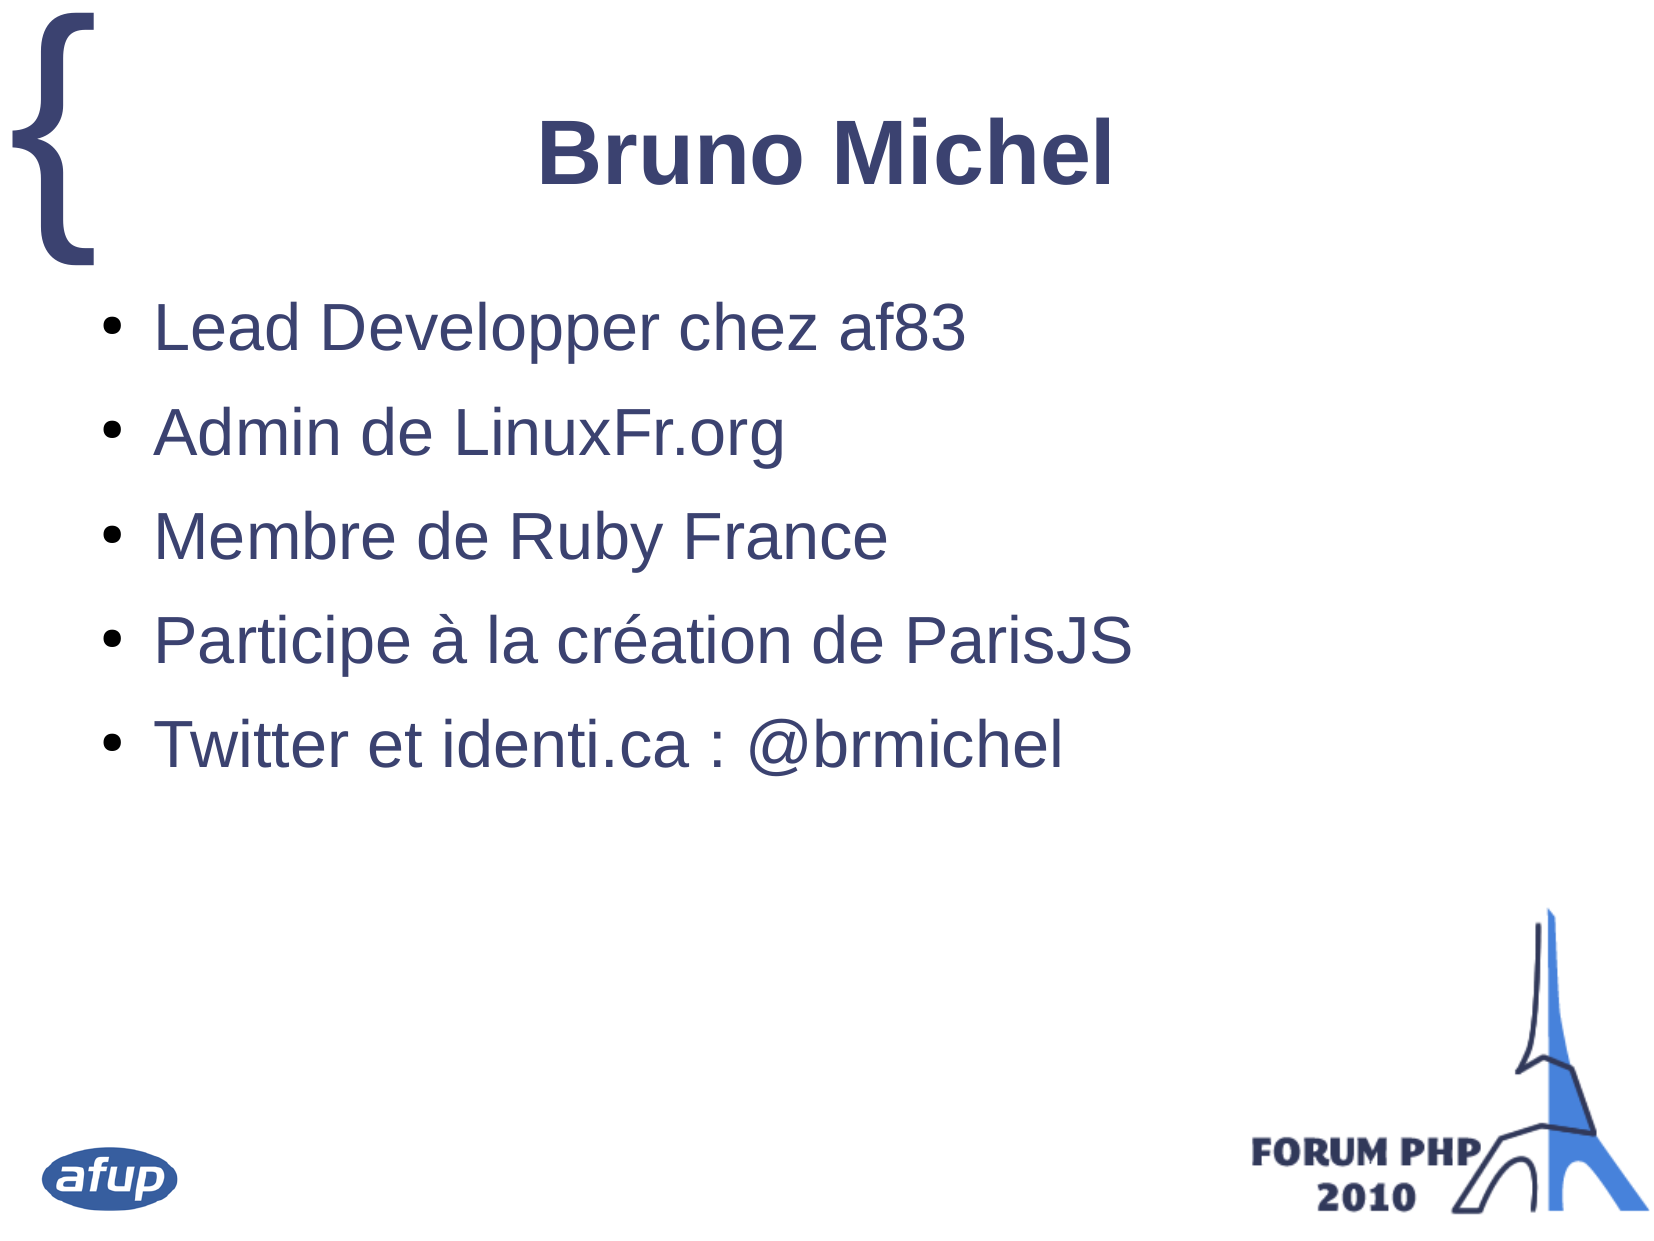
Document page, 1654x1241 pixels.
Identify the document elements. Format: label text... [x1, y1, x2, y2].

list Lead Developper chez af83 Admin de LinuxFr.org Membre de Ruby France Participe à la création de ParisJS Twitter et identi.ca : @brmichel [82, 290, 1571, 1094]
title Bruno Michel [82, 56, 1571, 250]
picture [41, 1146, 178, 1211]
picture [1240, 872, 1650, 1241]
